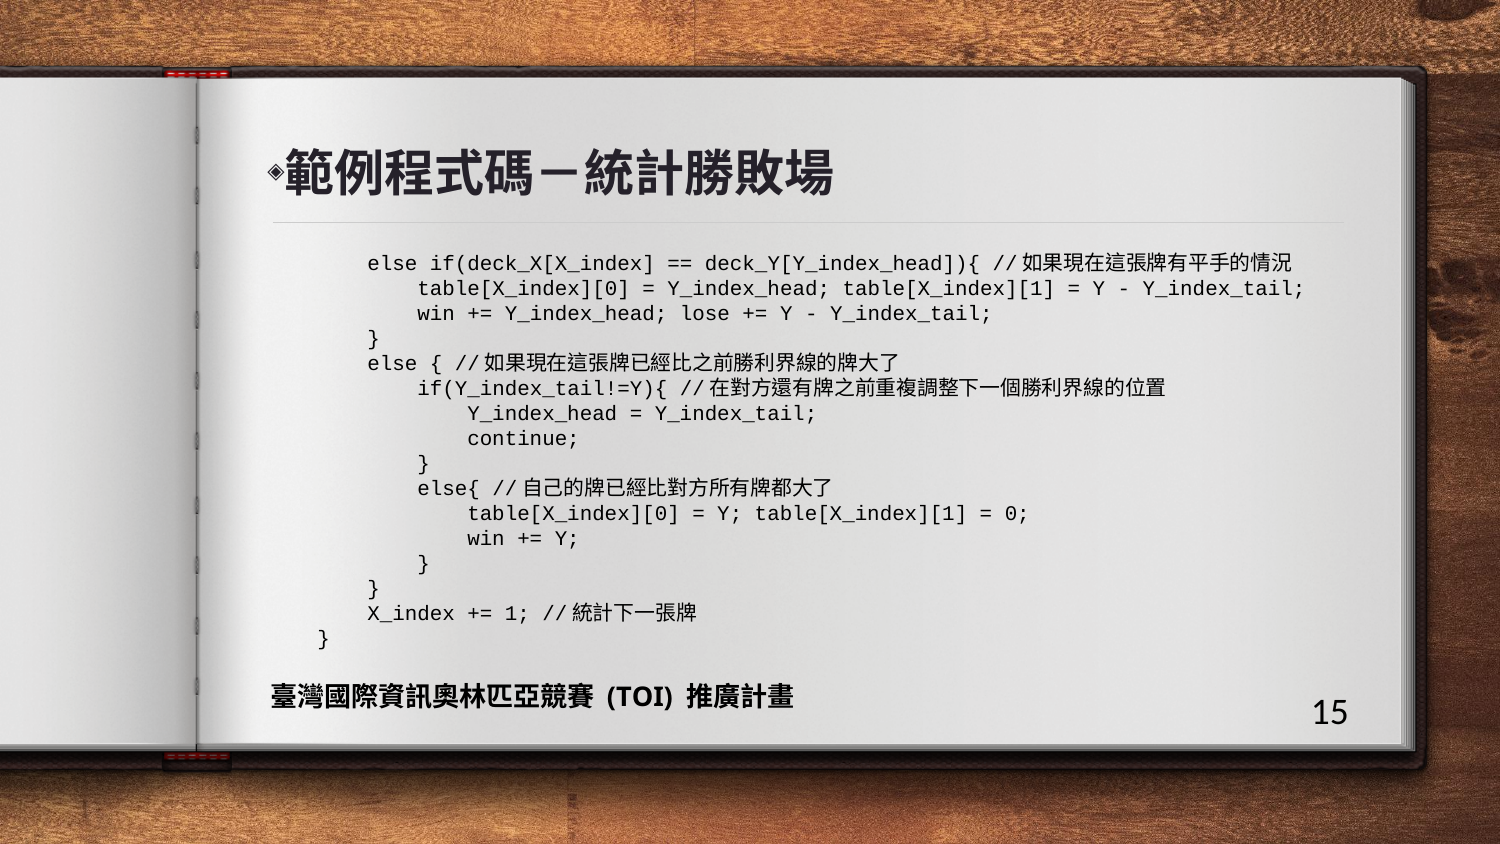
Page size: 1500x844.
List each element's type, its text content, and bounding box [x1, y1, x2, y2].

text_box else if(deck_X[X_index] == deck_Y[Y_index_head]){ //如果現在這張牌有平手的情況 table[X_index][0] = Y_index_head; table[X_index][1] = Y - Y_index_tail; win += Y_index_head; lose += Y - Y_index_tail; } else { //如果現在這張牌已經比之前勝利界線的牌大了 if(Y_index_tail!=Y){ //在對方還有牌之前重複調整下一個勝利界線的位置 Y_index_head = Y_index_tail; continue; } else{ //自己的牌已經比對方所有牌都大了 table[X_index][0] = Y; table[X_index][1] = 0; win += Y; } } X_index += 1; //統計下一張牌 } [252, 242, 1376, 662]
list 範例程式碼－統計勝敗場 [252, 126, 1194, 226]
text_box [1295, 672, 1386, 737]
